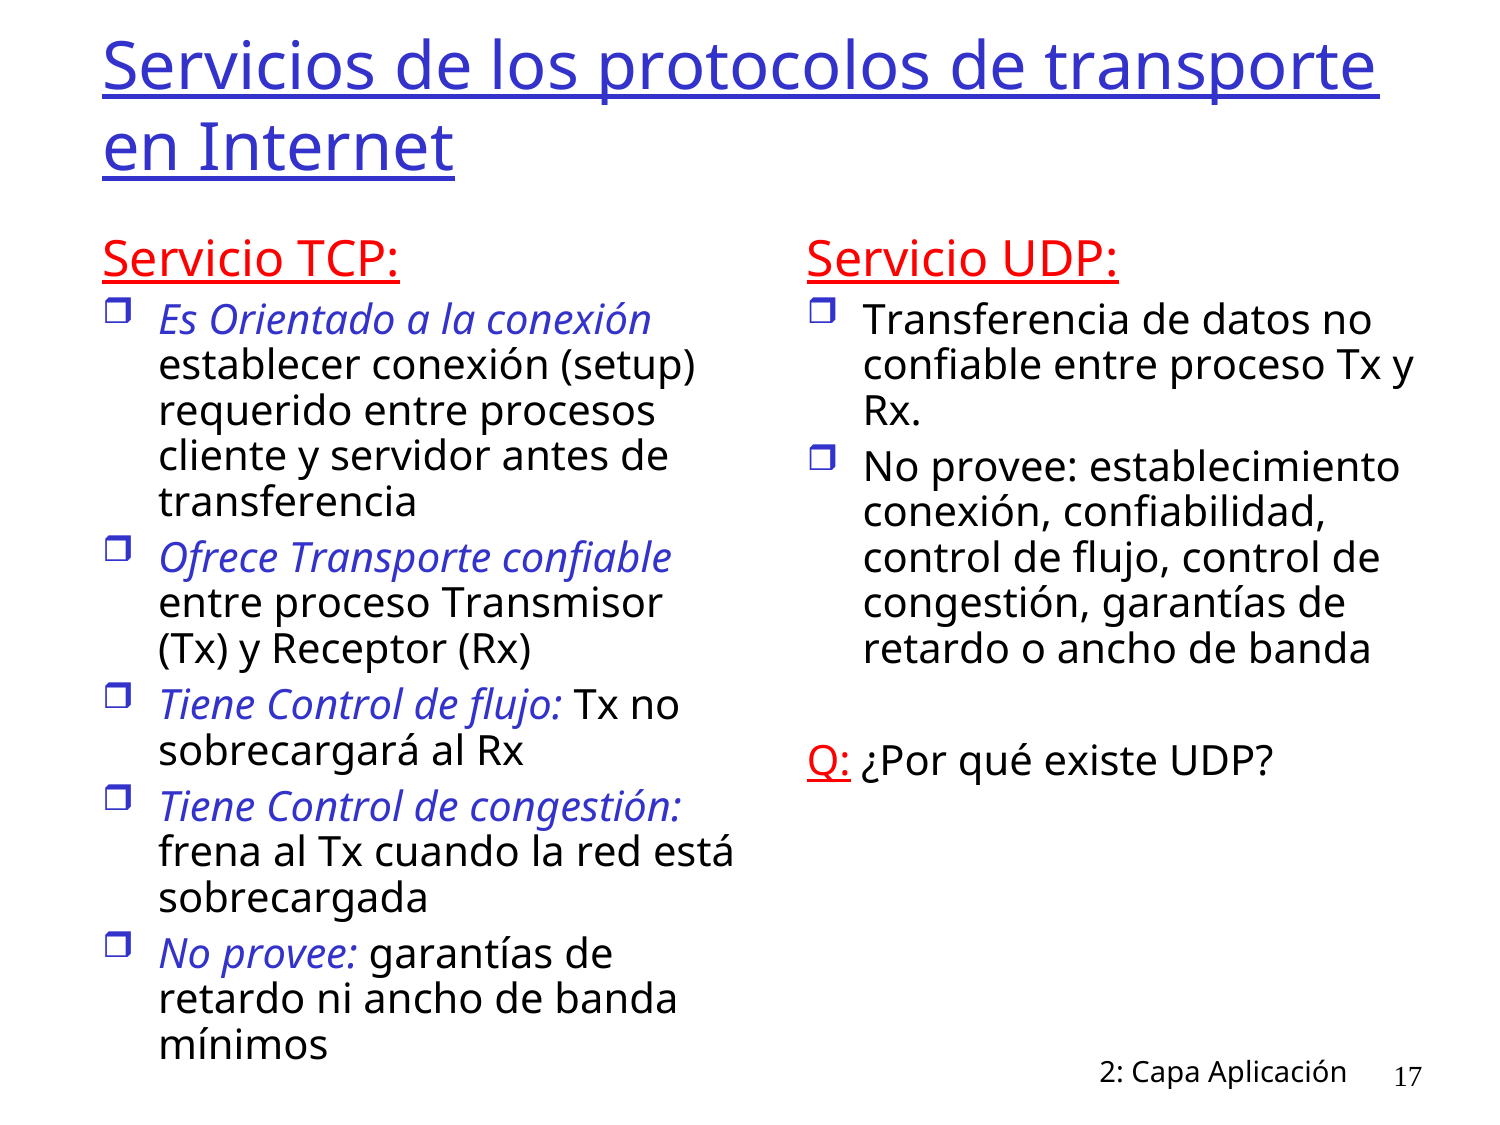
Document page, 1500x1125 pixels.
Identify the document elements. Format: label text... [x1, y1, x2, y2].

list Servicio UDP: Transferencia de datos no confiable entre proceso Tx y Rx. No provee: establecimiento conexión, confiabilidad, control de flujo, control de congestión, garantías de retardo o ancho de banda Q: ¿Por qué existe UDP? [792, 224, 1464, 1066]
list Servicio TCP: Es Orientado a la conexión establecer conexión (setup) requerido entre procesos cliente y servidor antes de transferencia Ofrece Transporte confiable entre proceso Transmisor (Tx) y Receptor (Rx) Tiene Control de flujo: Tx no sobrecargará al Rx Tiene Control de congestión: frena al Tx cuando la red está sobrecargada No provee: garantías de retardo ni ancho de banda mínimos [87, 224, 759, 1066]
title Servicios de los protocolos de transporte en Internet [87, 15, 1463, 196]
